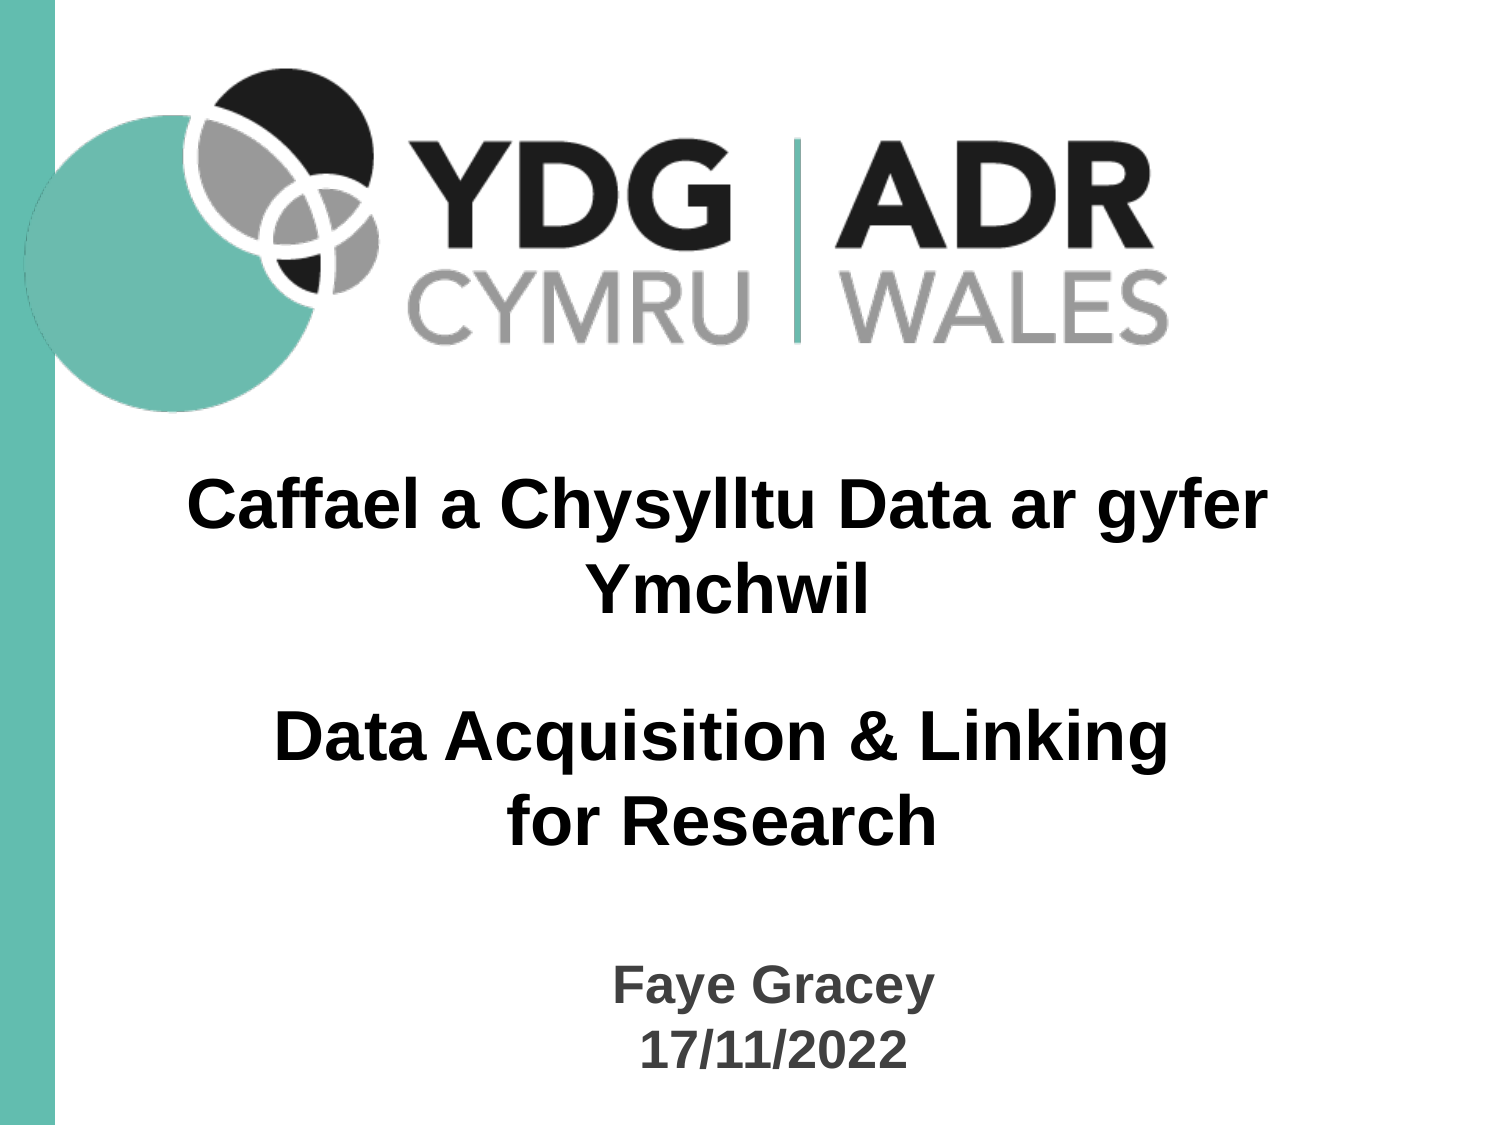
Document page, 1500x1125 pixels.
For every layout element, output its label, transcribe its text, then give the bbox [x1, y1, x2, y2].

text_box Data Acquisition & Linking for Research [230, 702, 1215, 921]
text_box Caffael a Chysylltu Data ar gyfer Ymchwil [145, 450, 1311, 702]
text_box Faye Gracey 17/11/2022 [395, 942, 1153, 1089]
picture [0, 36, 1267, 470]
